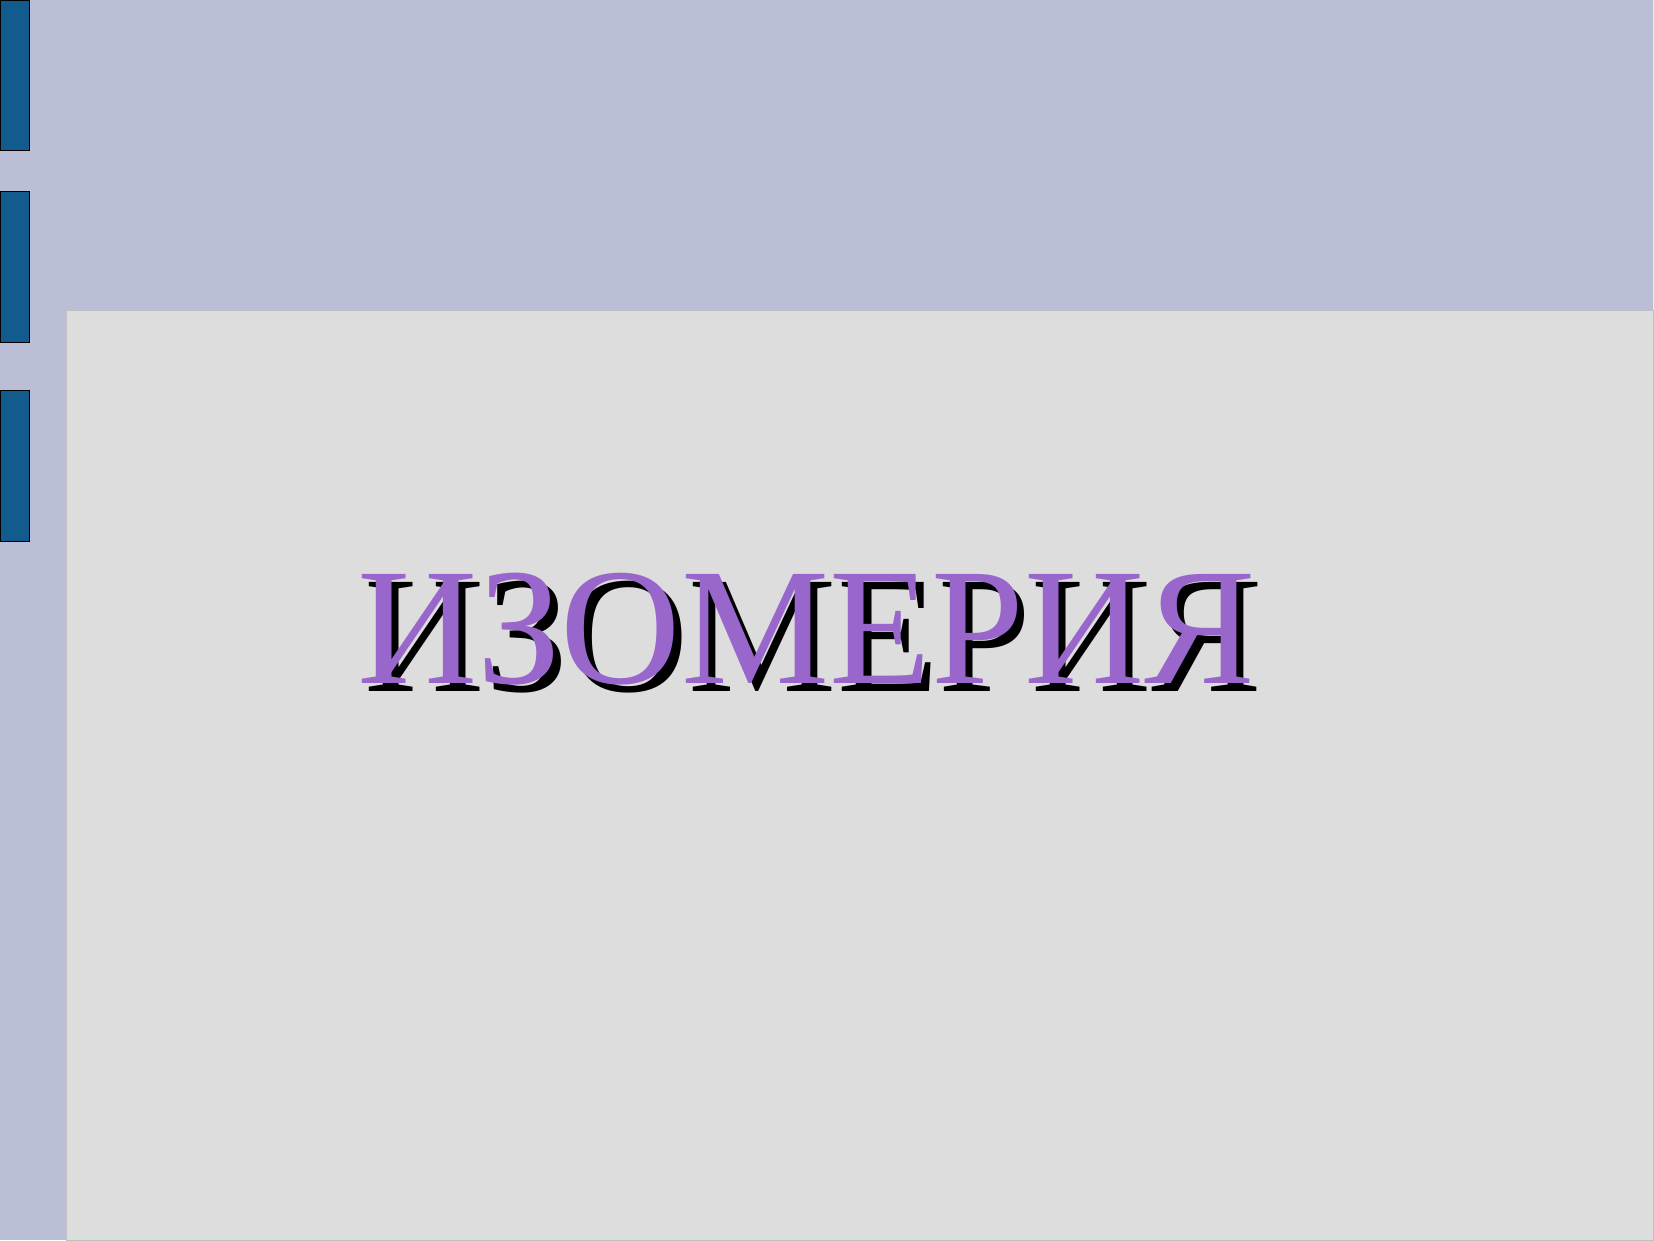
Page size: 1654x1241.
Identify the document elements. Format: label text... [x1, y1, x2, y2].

subtitle ИЗОМЕРИЯ [121, 91, 1534, 1164]
